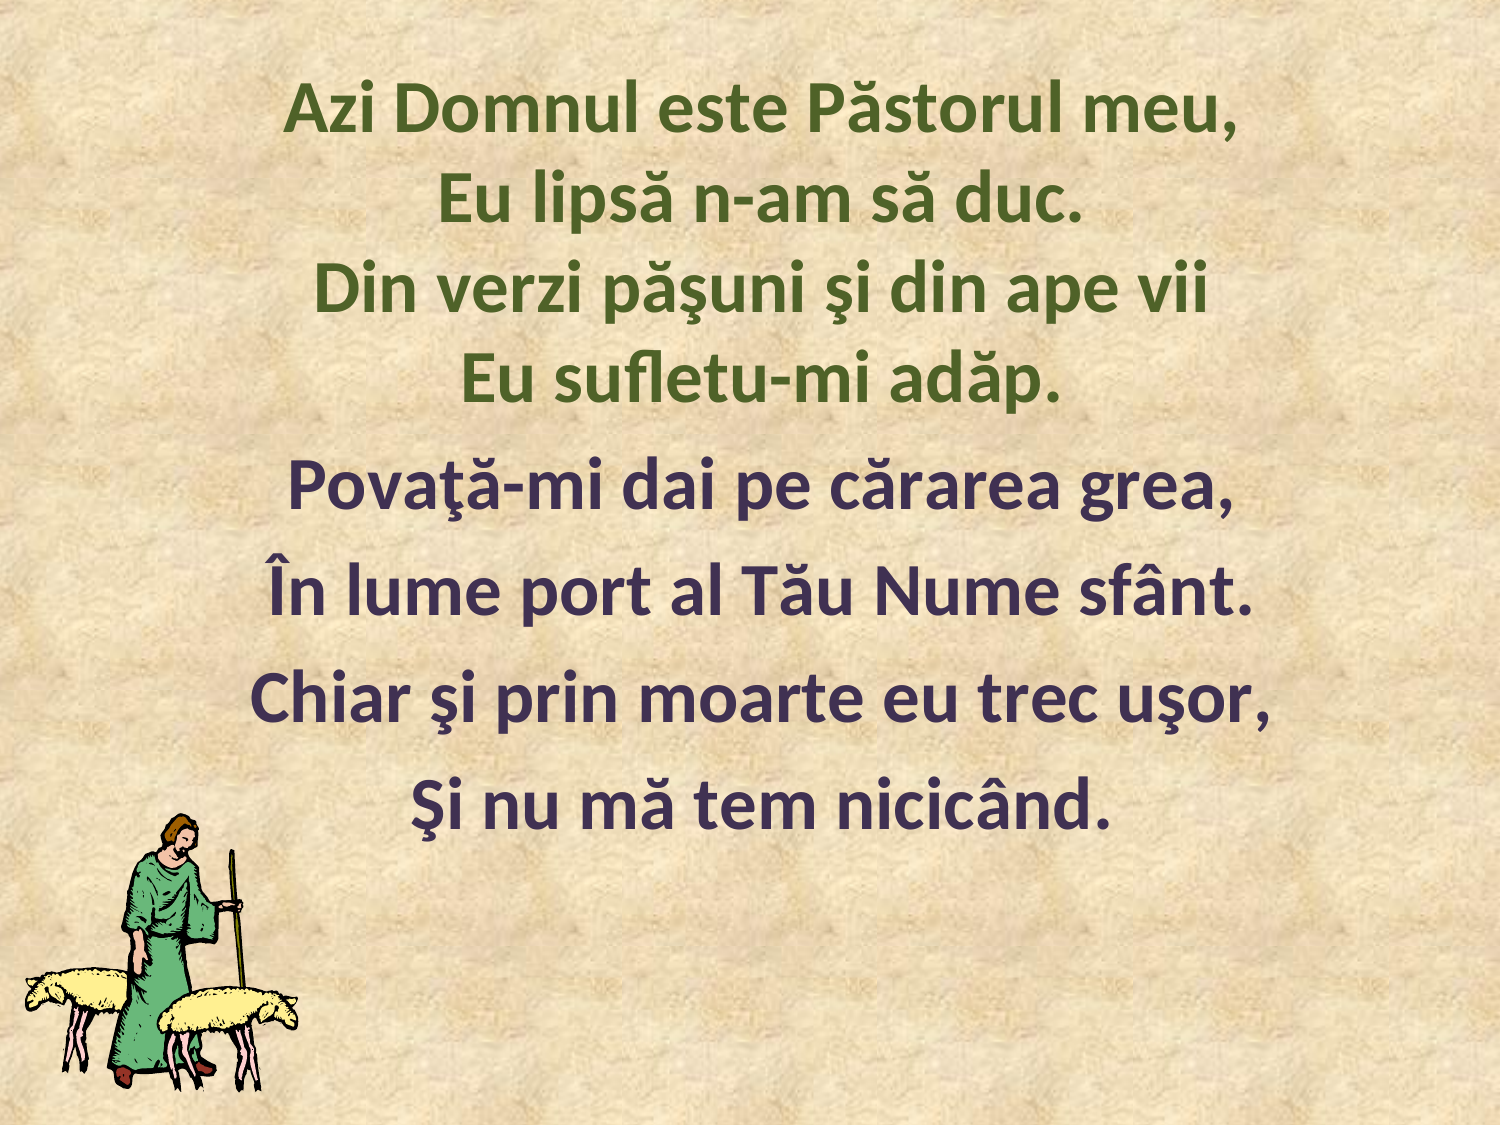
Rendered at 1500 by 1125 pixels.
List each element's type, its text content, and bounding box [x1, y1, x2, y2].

picture [0, 0, 1500, 1125]
text_box Azi Domnul este Păstorul meu, Eu lipsă n-am să duc. Din verzi păşuni şi din ape vii Eu sufletu-mi adăp. Povaţă-mi dai pe cărarea grea, În lume port al Tău Nume sfânt. Chiar şi prin moarte eu trec uşor, Şi nu mă tem nicicând. [28, 49, 1496, 963]
